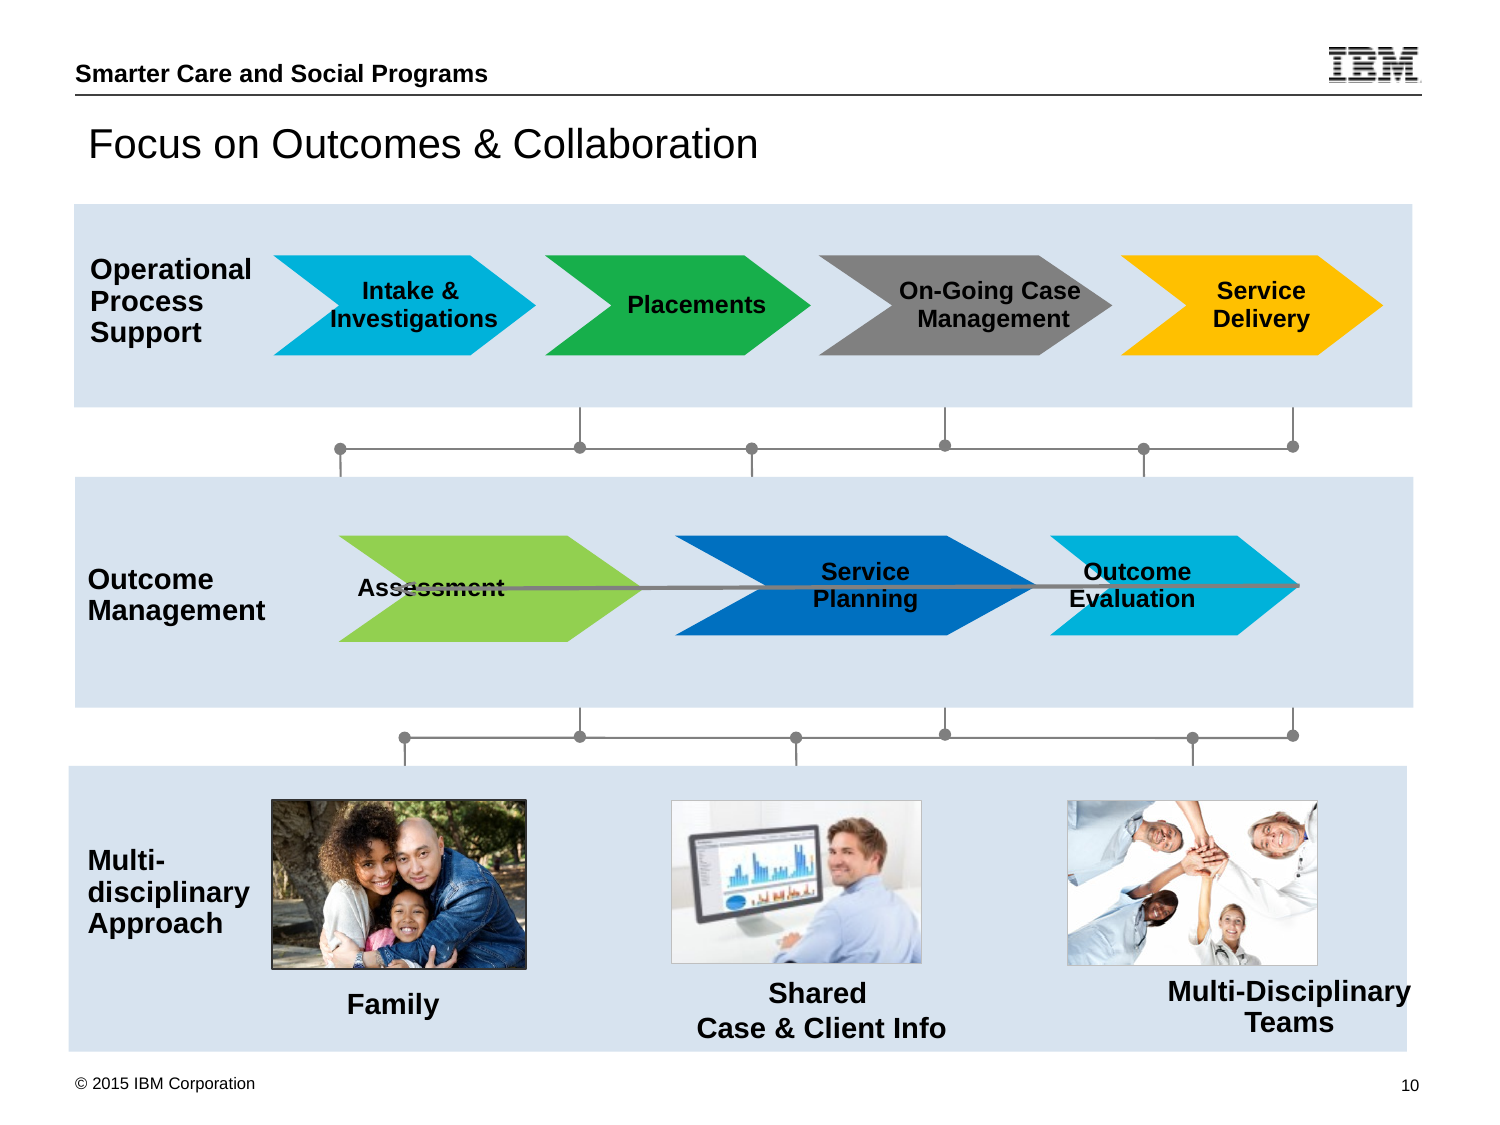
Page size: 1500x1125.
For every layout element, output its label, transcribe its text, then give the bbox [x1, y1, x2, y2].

text_box Outcome Evaluation [1050, 588, 1297, 636]
text_box [74, 204, 1413, 408]
text_box Assessment [338, 535, 639, 586]
text_box Multi-disciplinary Approach [72, 838, 271, 948]
text_box Outcome Management [72, 556, 311, 635]
text_box Intake & Investigations [279, 255, 536, 356]
text_box Family [295, 977, 492, 1028]
text_box Service Planning [674, 535, 1035, 585]
text_box Outcome Evaluation [1050, 535, 1297, 584]
title Focus on Outcomes & Collaboration [73, 109, 1500, 177]
text_box On-Going Case Management [818, 255, 1113, 356]
text_box [68, 765, 1407, 1052]
text_box Multi-Disciplinary Teams [1143, 987, 1242, 1028]
picture [671, 800, 922, 964]
text_box [75, 476, 1414, 708]
text_box Operational Process Support [75, 247, 279, 357]
text_box Assessment [338, 590, 641, 642]
text_box Shared Case & Client Info [636, 974, 999, 1044]
text_box Placements [545, 255, 811, 356]
text_box Service Delivery [1120, 255, 1384, 356]
picture [273, 800, 525, 969]
text_box Service Planning [674, 589, 1032, 636]
picture [1068, 800, 1318, 965]
